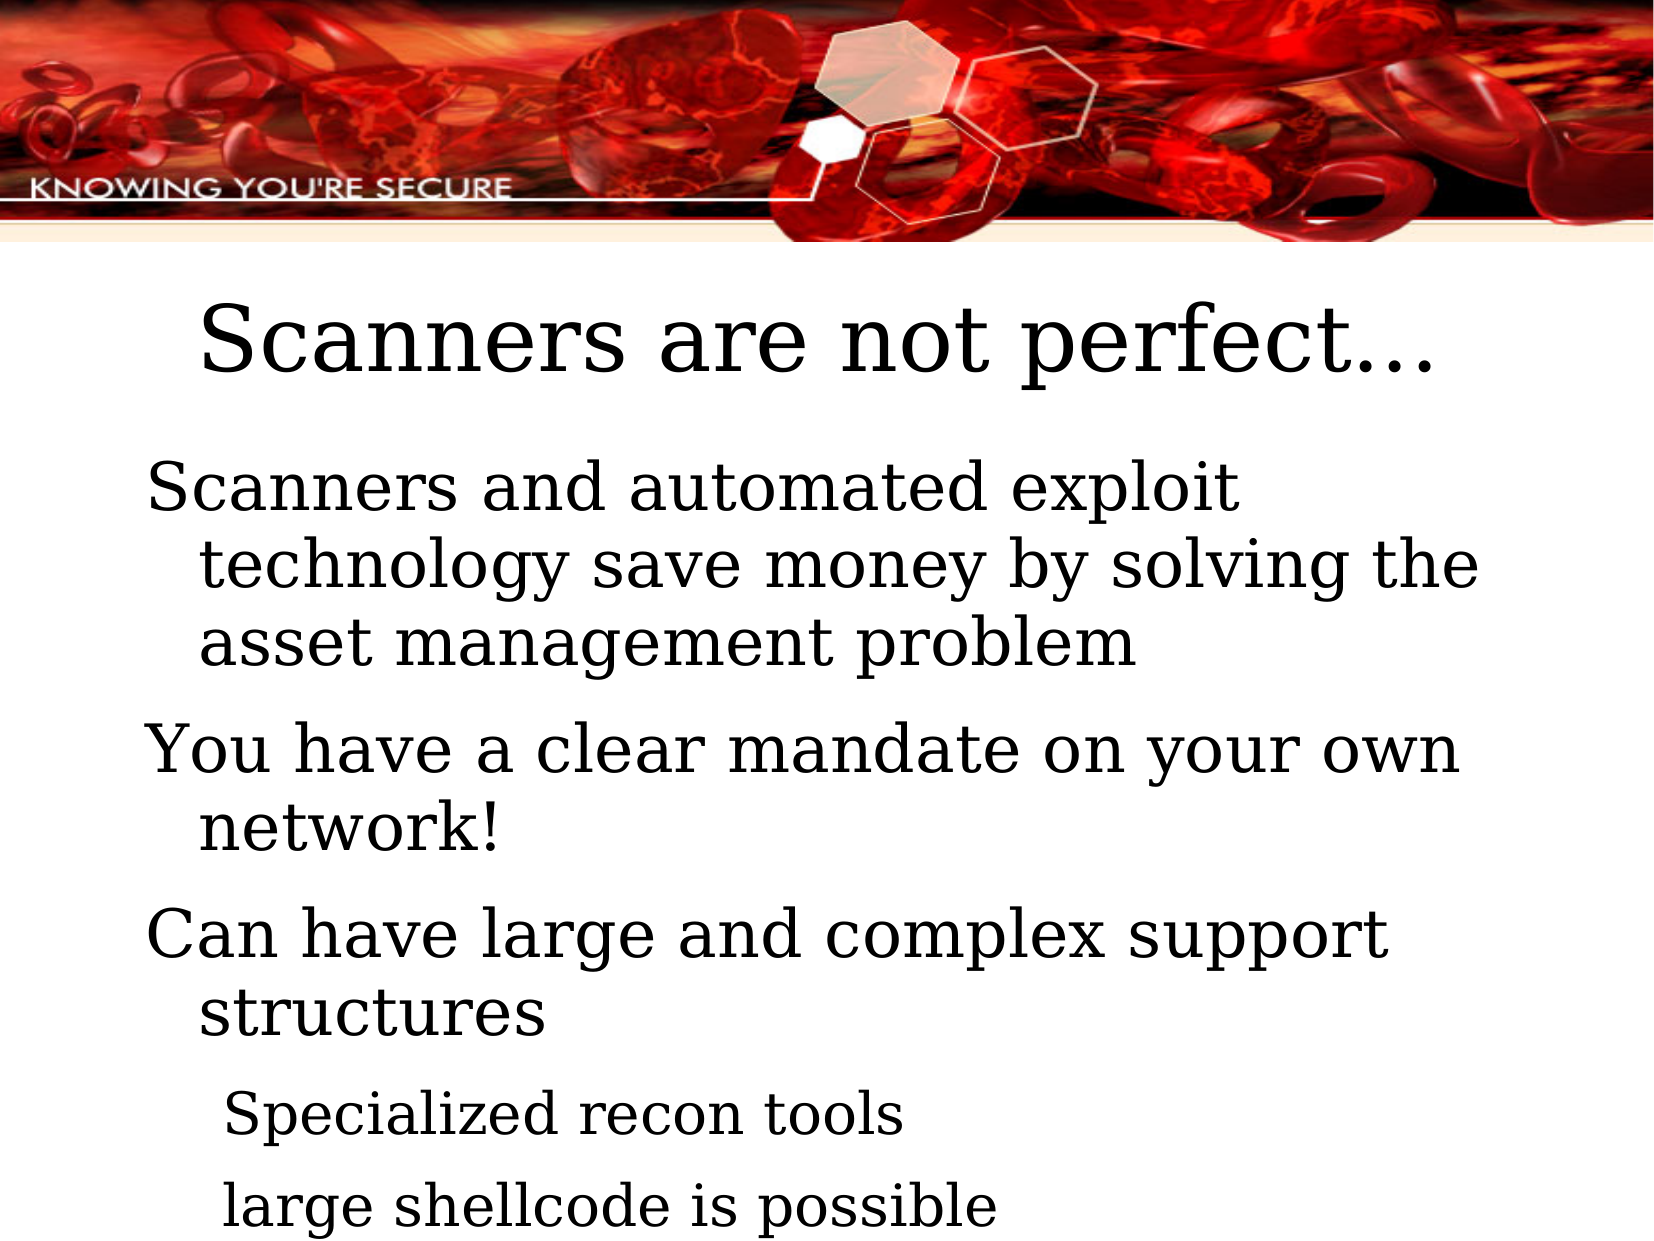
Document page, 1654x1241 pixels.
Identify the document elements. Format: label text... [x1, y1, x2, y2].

picture [0, 0, 1654, 242]
list Scanners and automated exploit technology save money by solving the asset management problem You have a clear mandate on your own network! Can have large and complex support structures Specialized recon tools large shellcode is possible [127, 447, 1540, 1241]
title Scanners are not perfect... [113, 232, 1526, 448]
